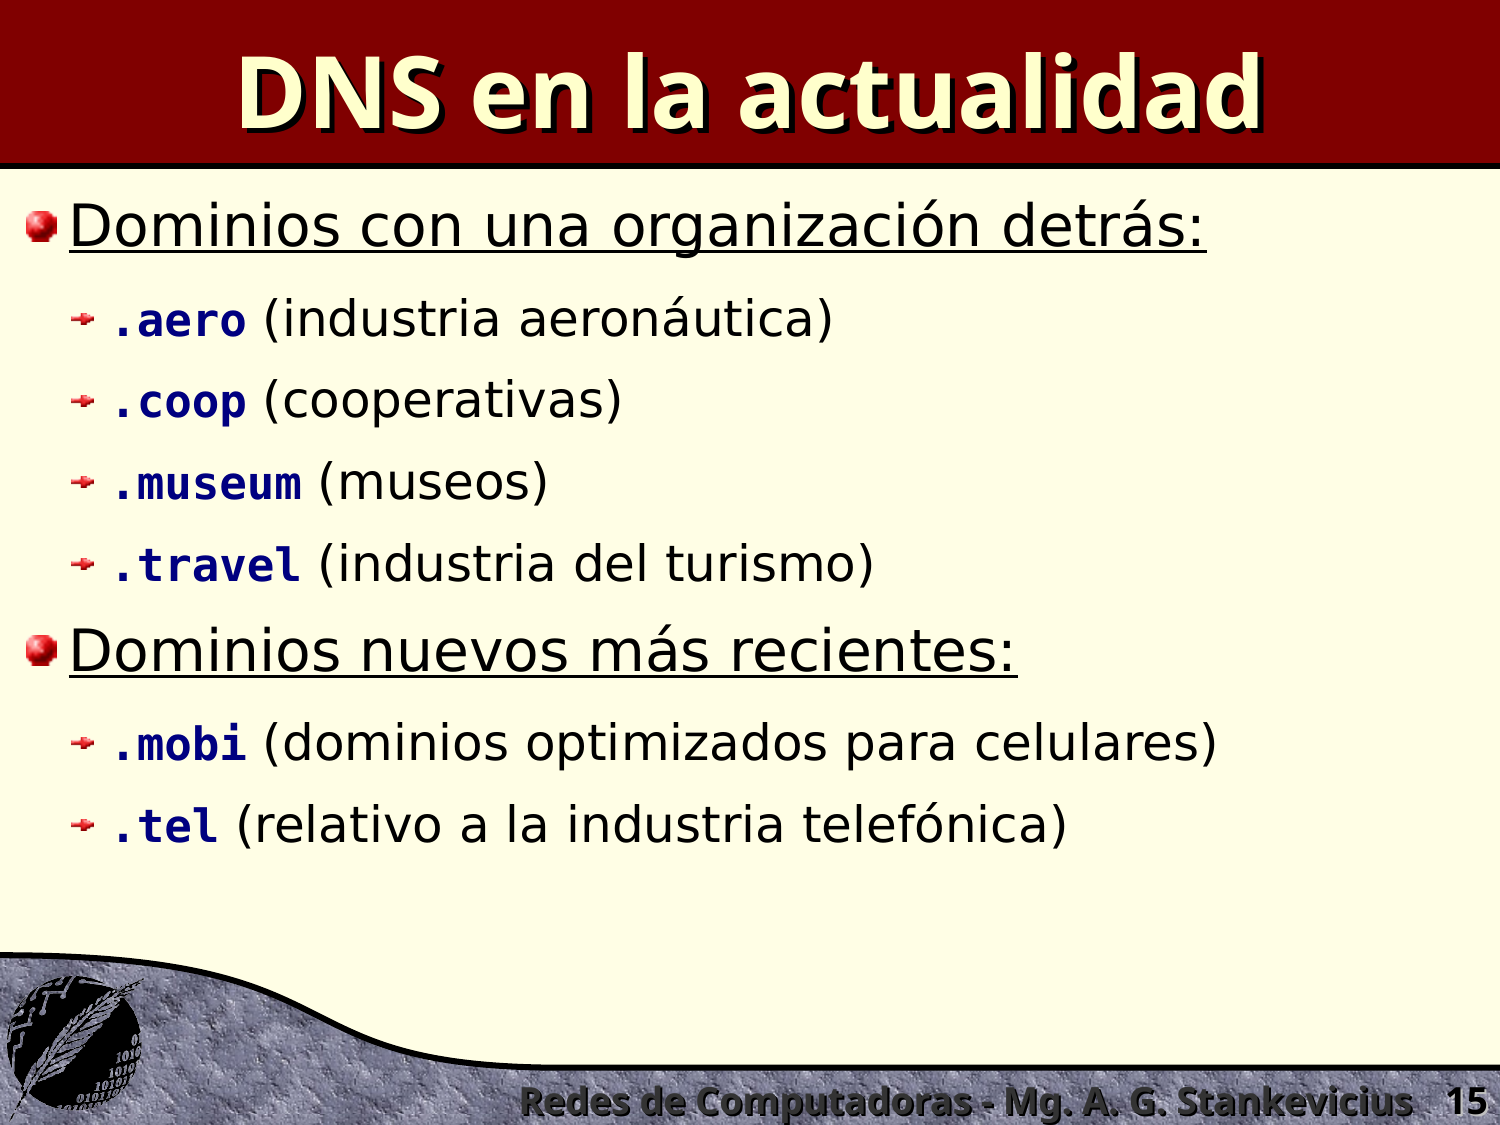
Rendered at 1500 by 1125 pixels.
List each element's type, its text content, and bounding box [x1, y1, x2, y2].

picture [790, 1100, 795, 1110]
picture [0, 959, 1500, 1125]
title DNS en la actualidad [15, 5, 1485, 160]
picture [1047, 1100, 1054, 1110]
list Dominios con una organización detrás: .aero (industria aeronáutica) .coop (cooperativas) .museum (museos) .travel (industria del turismo) Dominios nuevos más recientes: .mobi (dominios optimizados para celulares) .tel (relativo a la industria telefónica) [11, 192, 1486, 921]
